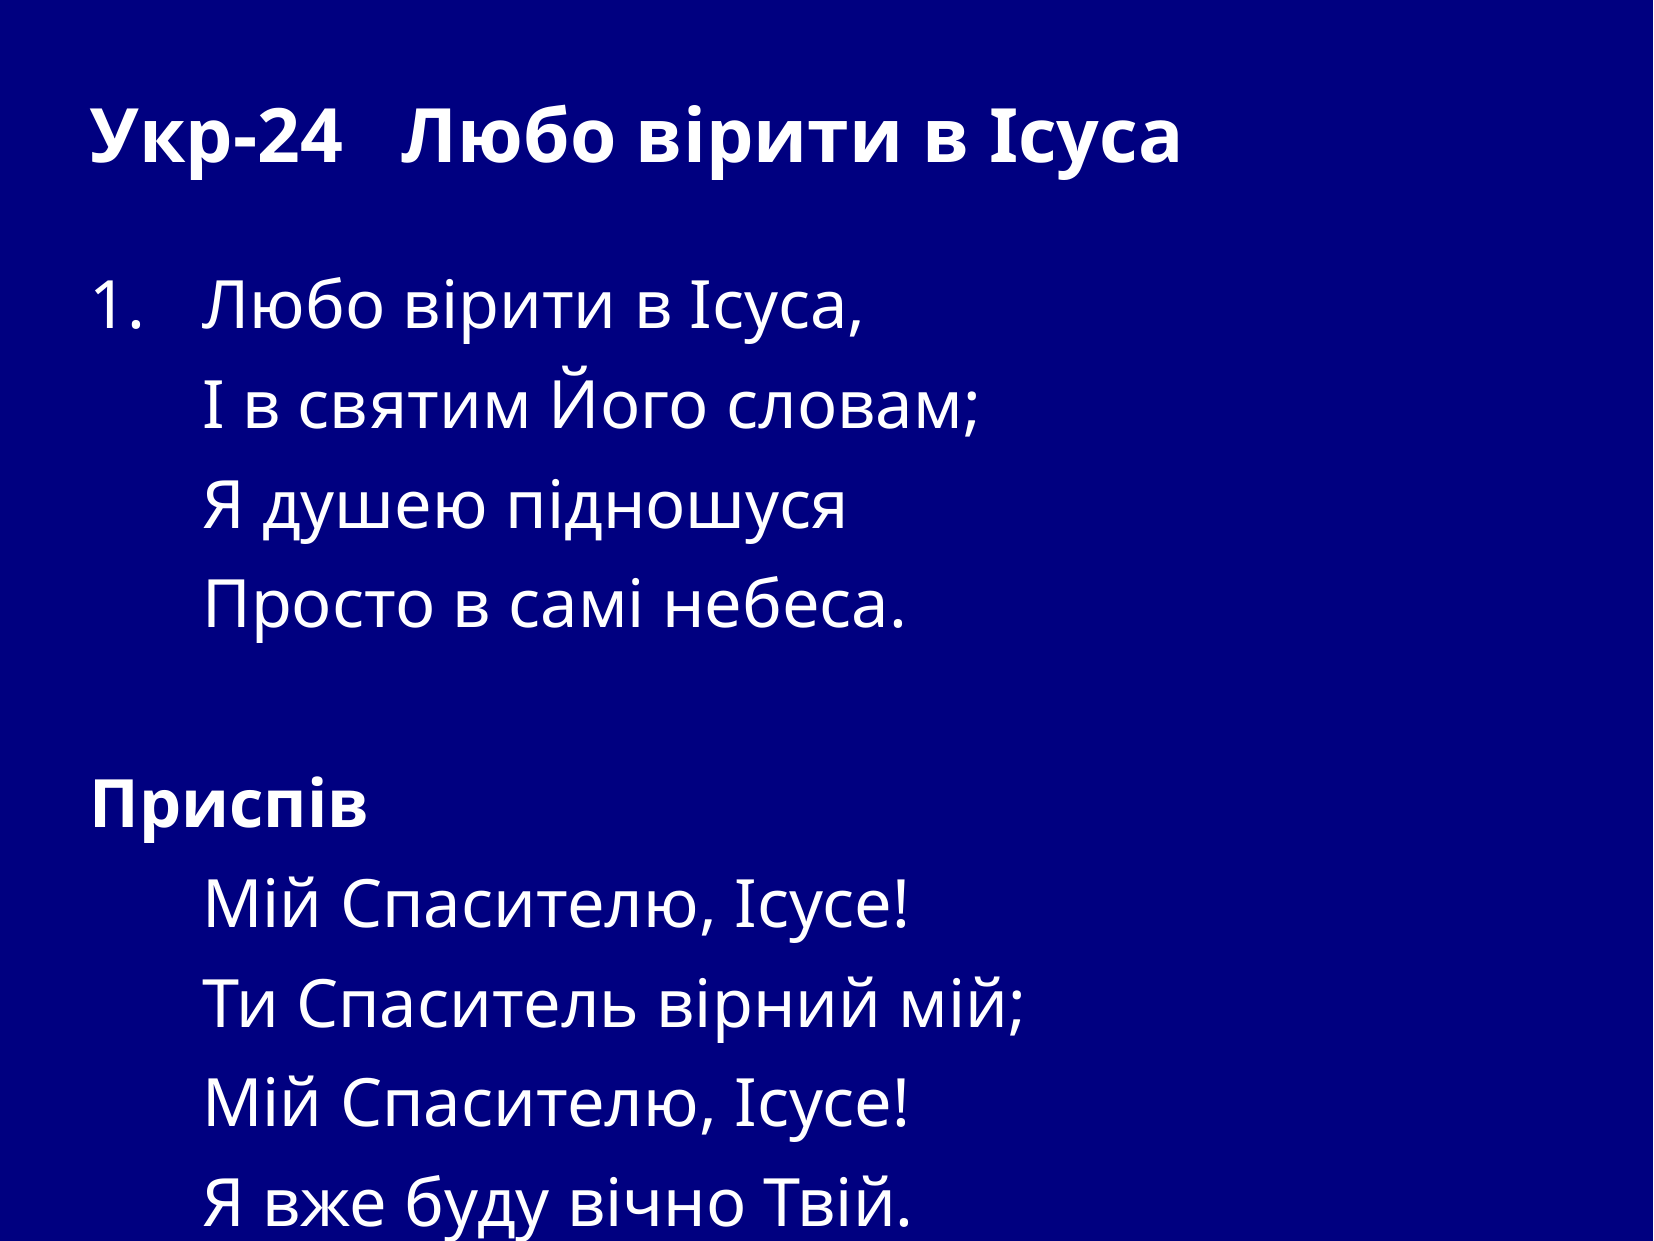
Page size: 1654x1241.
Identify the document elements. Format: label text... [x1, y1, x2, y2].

text_box 1. Любо вірити в Ісуса, І в святим Його словам; Я душею підношуся Просто в самі небеса. Приспів Мій Спасителю, Ісусе! Ти Спаситель вірний мій; Мій Спасителю, Ісусе! Я вже буду вічно Твій. [75, 188, 1576, 1163]
text_box Укр-24 Любо вірити в Ісуса [75, 75, 1576, 188]
